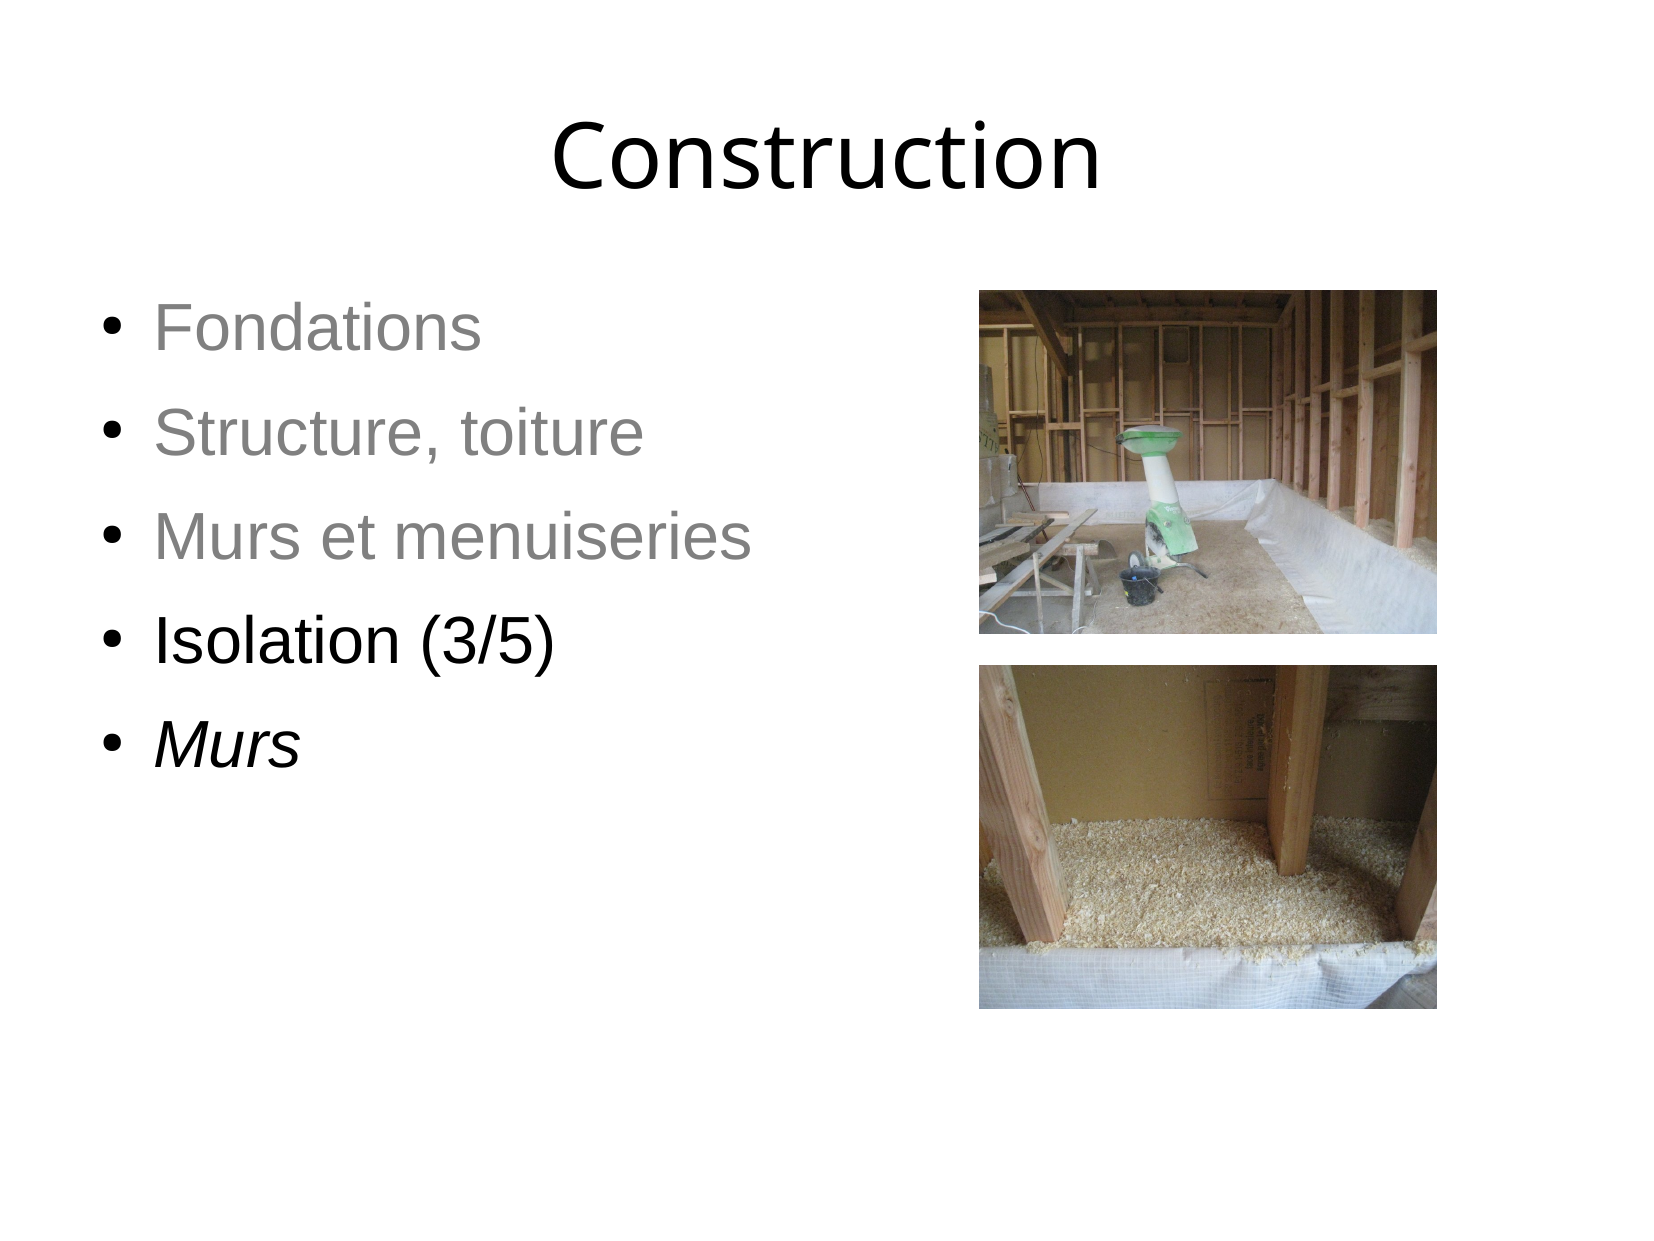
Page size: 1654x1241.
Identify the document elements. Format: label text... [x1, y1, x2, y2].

picture [979, 290, 1437, 634]
picture [979, 665, 1437, 1009]
list Fondations Structure, toiture Murs et menuiseries Isolation (3/5) Murs [82, 290, 809, 1010]
title Construction [82, 49, 1571, 257]
